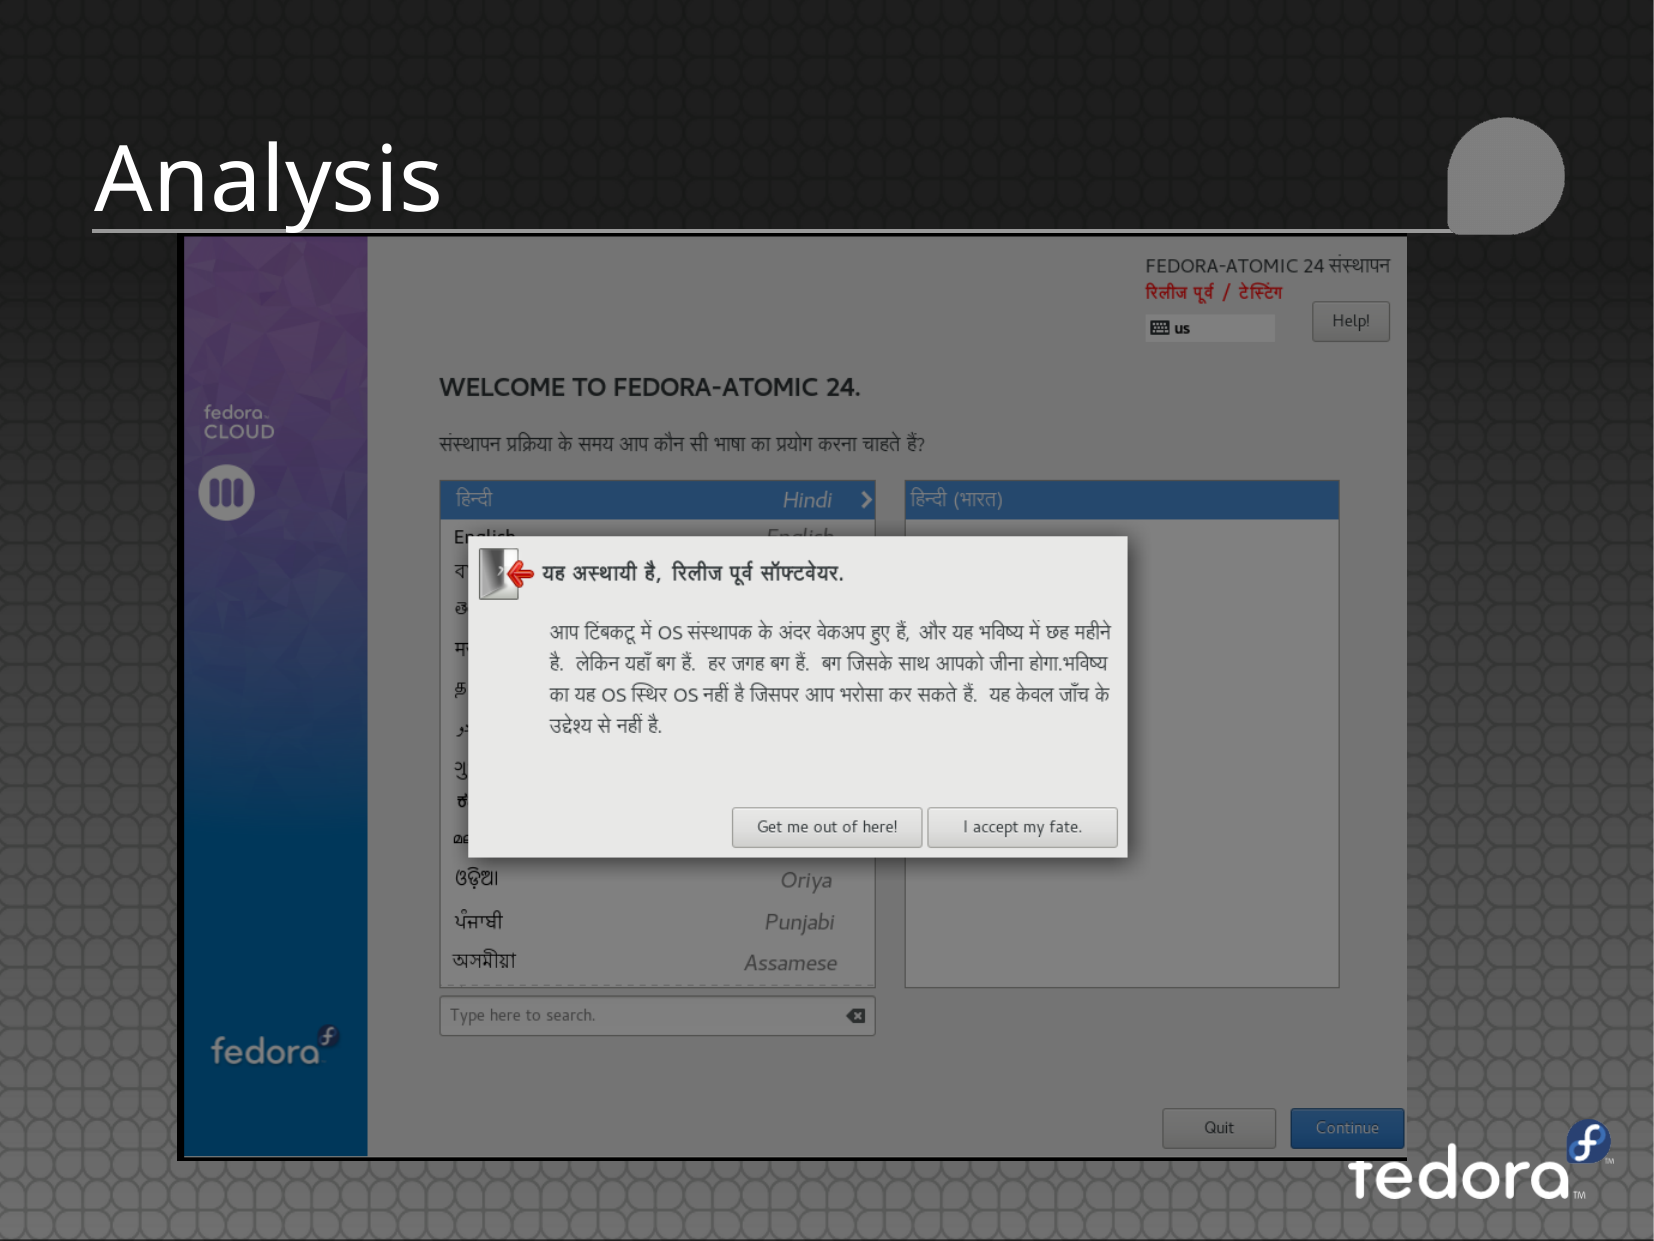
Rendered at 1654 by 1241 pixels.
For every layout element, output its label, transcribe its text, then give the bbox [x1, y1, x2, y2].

title Analysis [94, 100, 1426, 251]
picture [0, 0, 1654, 1241]
